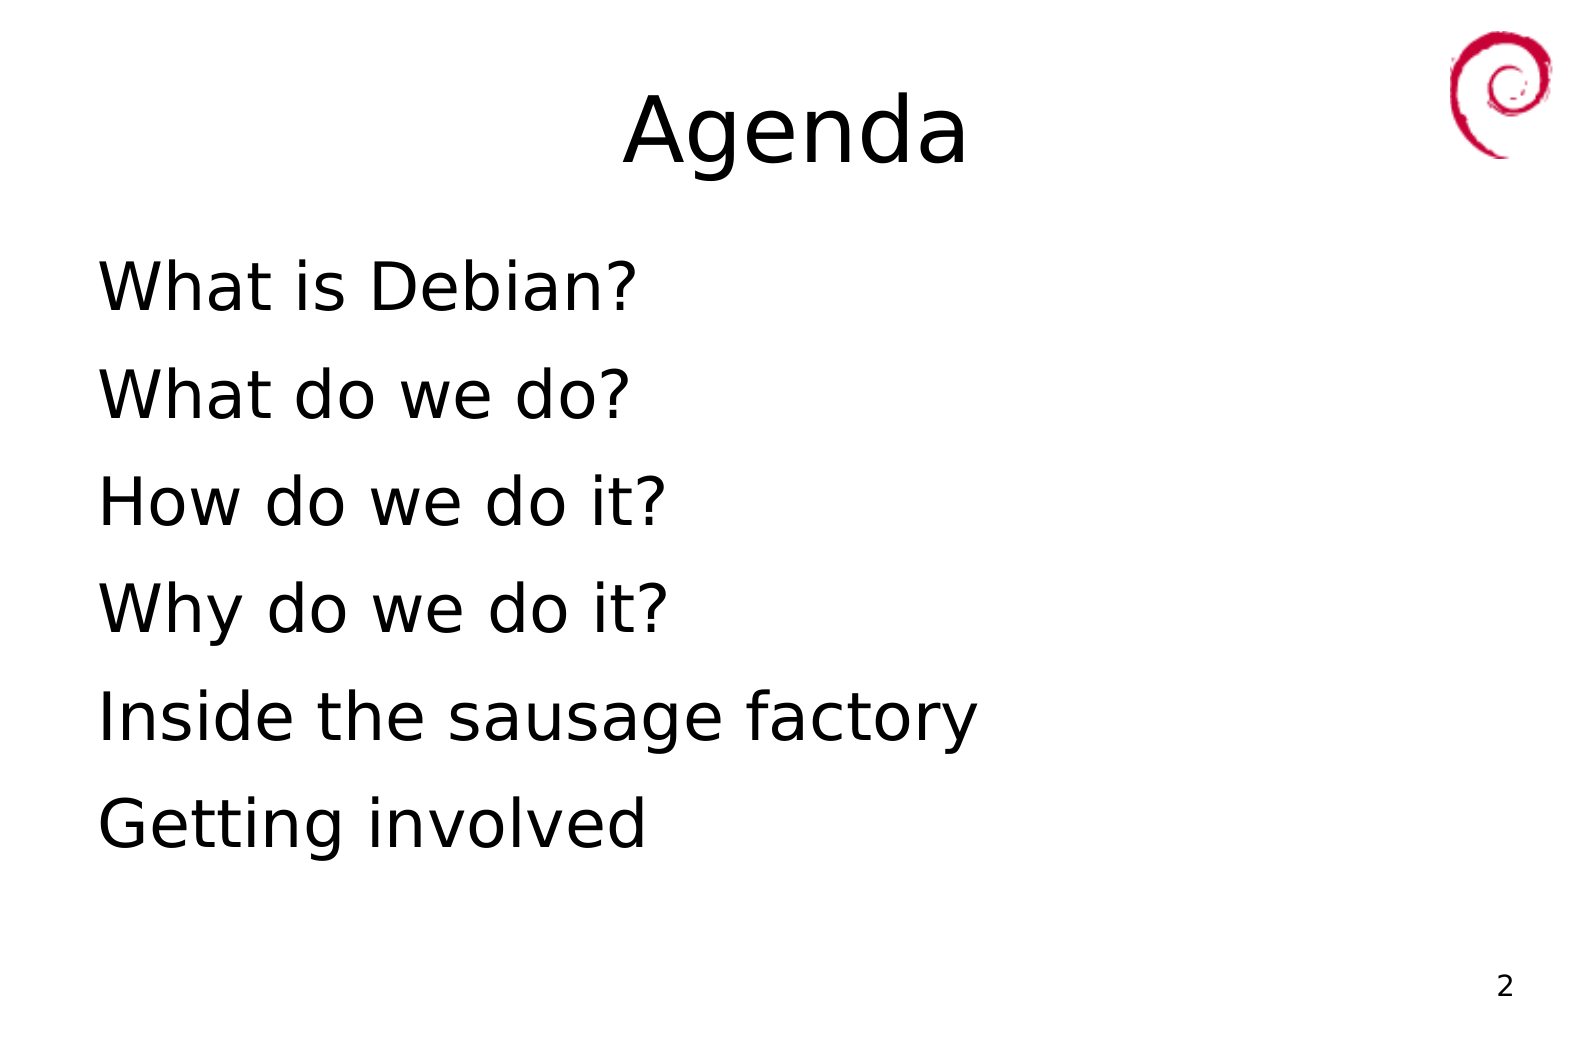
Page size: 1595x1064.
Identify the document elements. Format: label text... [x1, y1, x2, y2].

picture [1450, 31, 1555, 159]
title Agenda [79, 42, 1515, 221]
list What is Debian? What do we do? How do we do it? Why do we do it? Inside the sausage factory Getting involved [79, 248, 1515, 970]
